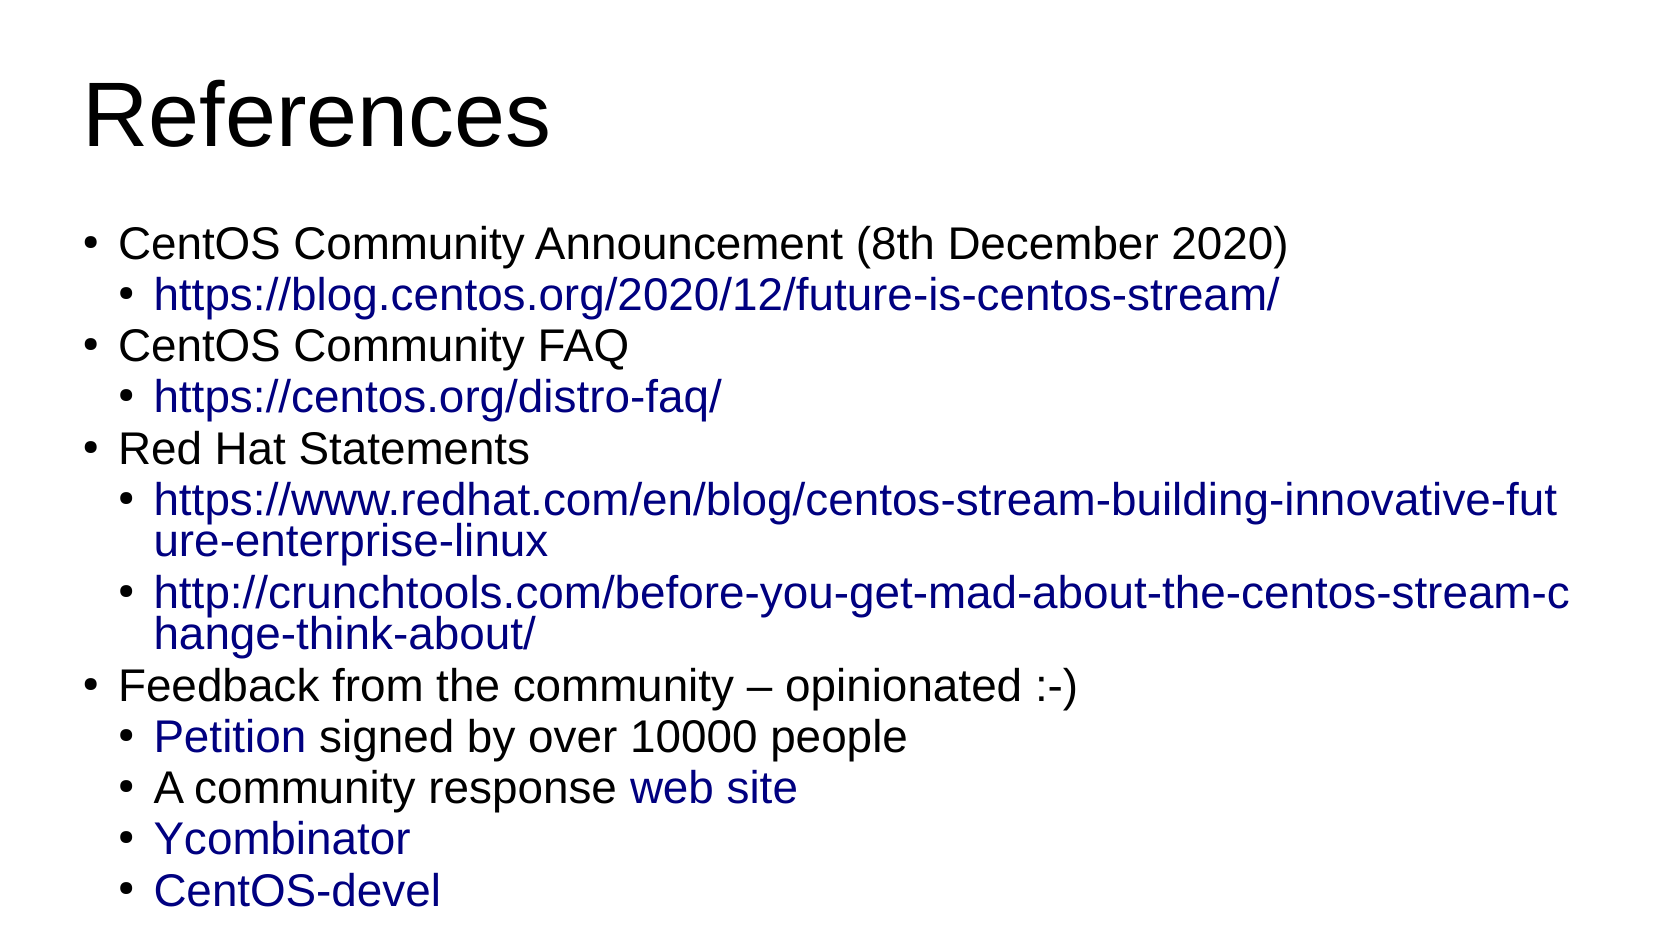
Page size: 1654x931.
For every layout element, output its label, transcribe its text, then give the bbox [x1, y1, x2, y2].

subtitle CentOS Community Announcement (8th December 2020) https://blog.centos.org/2020/12/future-is-centos-stream/ CentOS Community FAQ https://centos.org/distro-faq/ Red Hat Statements https://www.redhat.com/en/blog/centos-stream-building-innovative-future-enterprise-linux http://crunchtools.com/before-you-get-mad-about-the-centos-stream-change-think-about/ Feedback from the community – opinionated :-) Petition signed by over 10000 people A community response web site Ycombinator CentOS-devel [82, 217, 1571, 931]
title References [82, 37, 1571, 193]
